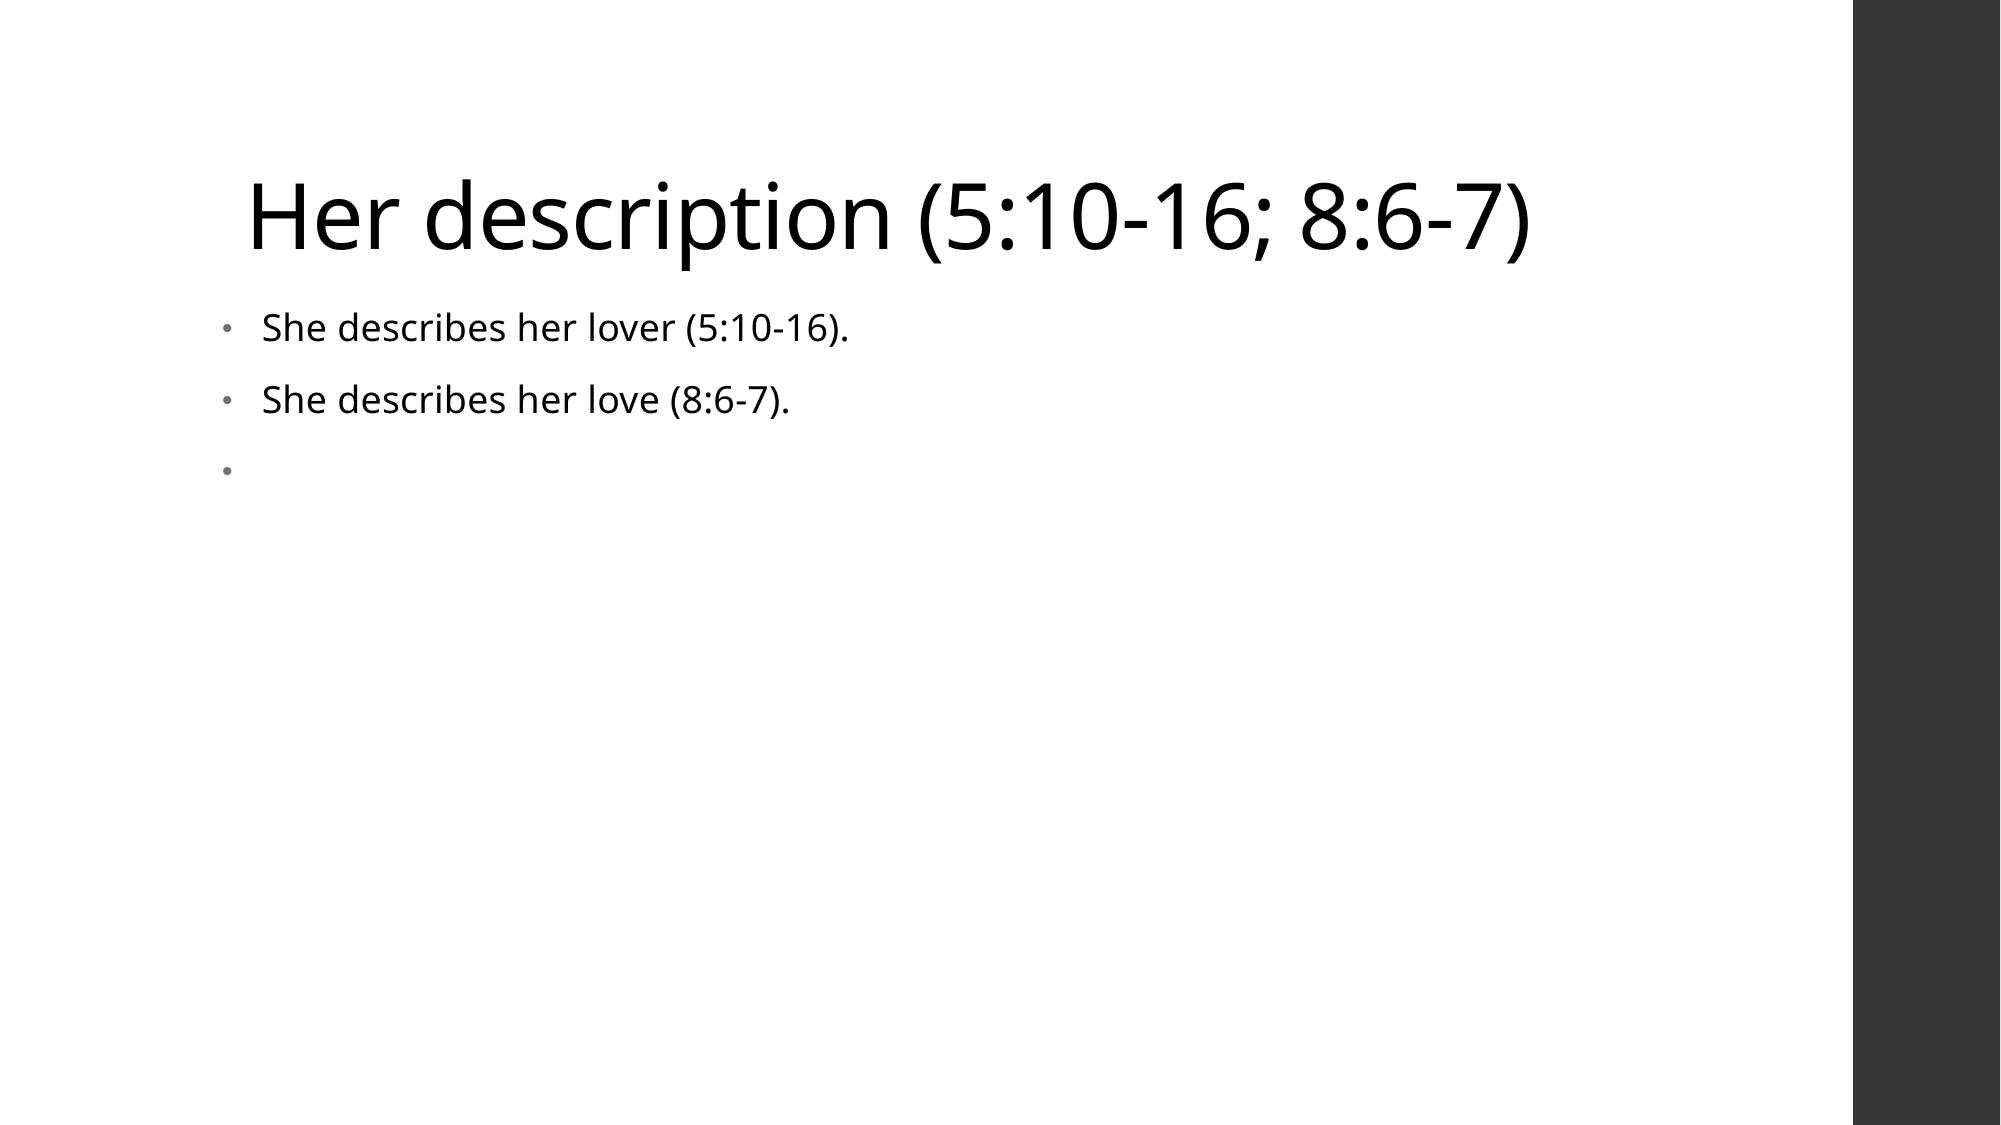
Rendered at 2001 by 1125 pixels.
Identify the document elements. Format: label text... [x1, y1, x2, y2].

list She describes her lover (5:10-16). She describes her love (8:6-7). [206, 299, 1617, 1014]
title Her description (5:10-16; 8:6-7) [206, 60, 1797, 278]
